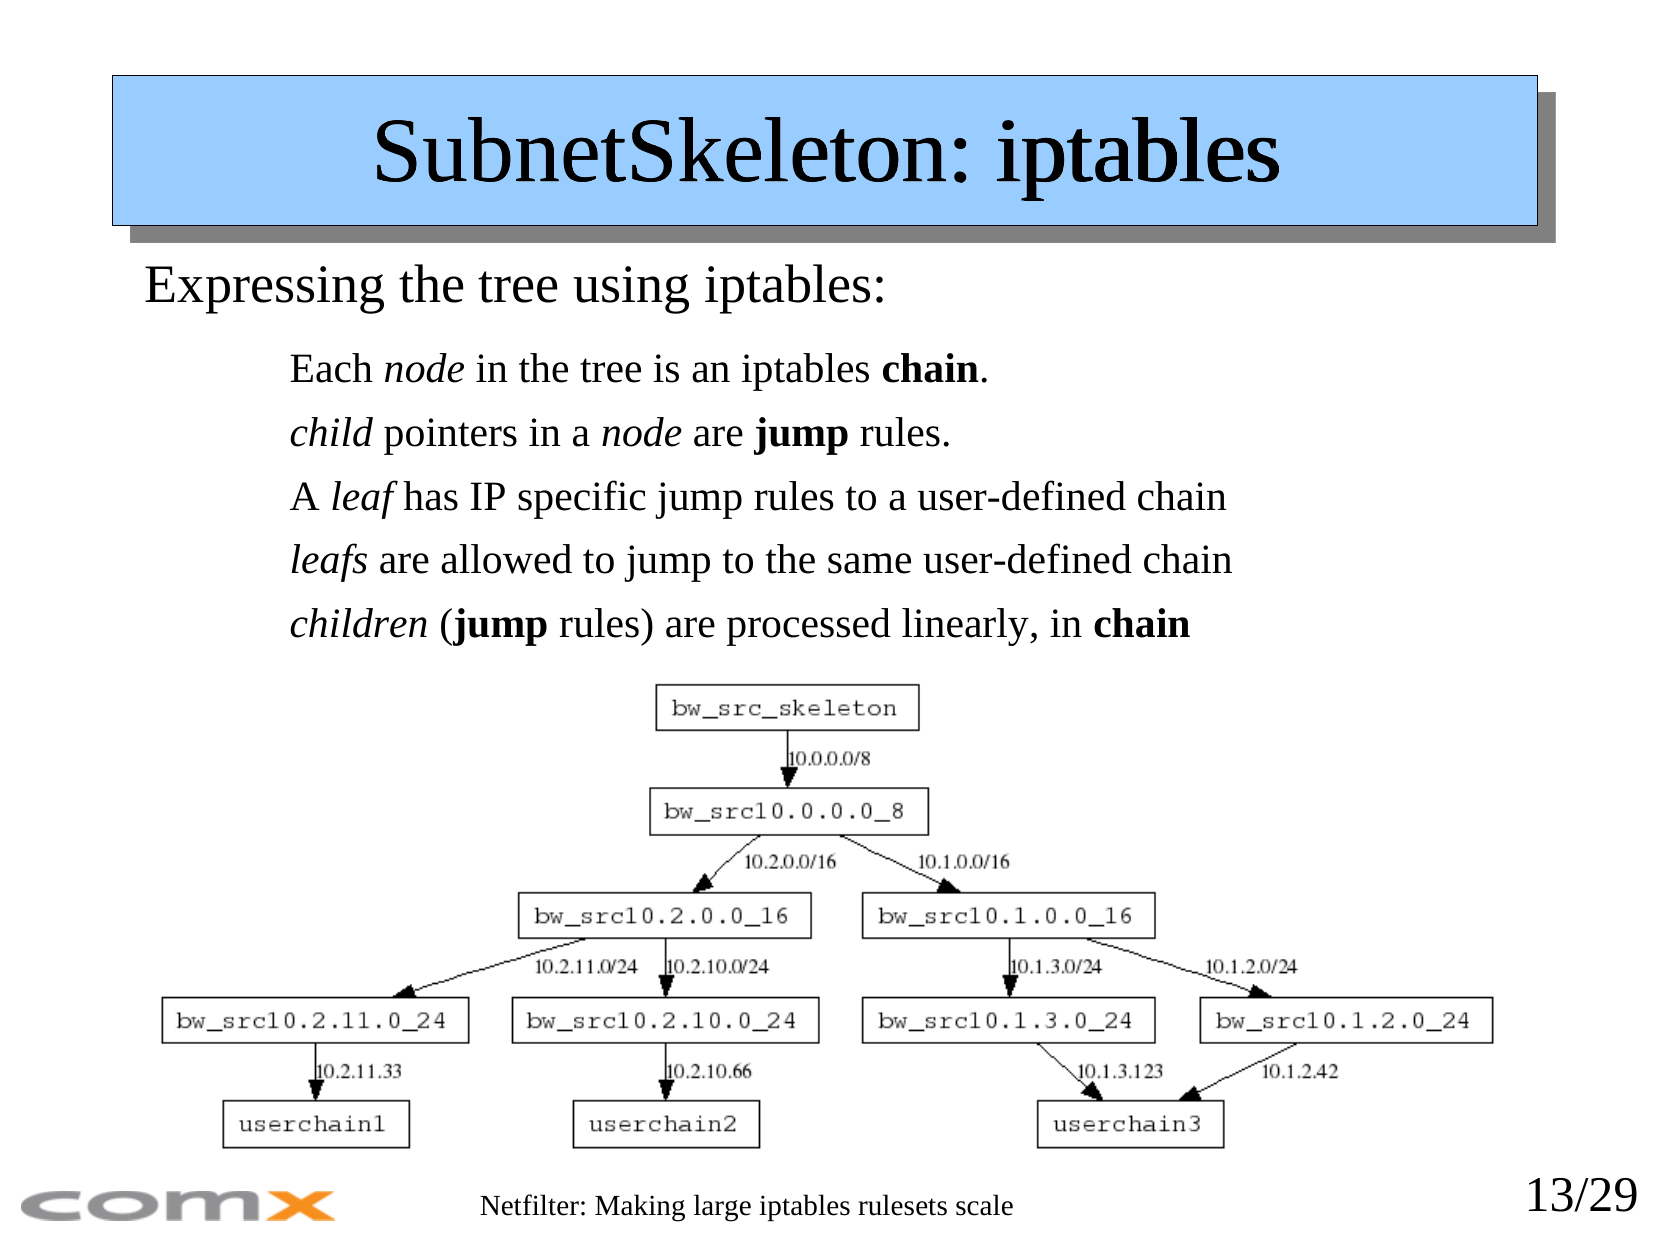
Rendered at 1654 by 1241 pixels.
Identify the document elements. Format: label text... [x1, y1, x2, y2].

title SubnetSkeleton: iptables [116, 90, 1538, 211]
picture [154, 675, 1500, 1156]
list Expressing the tree using iptables: Each node in the tree is an iptables chain. child pointers in a node are jump rules. A leaf has IP specific jump rules to a user-defined chain leafs are allowed to jump to the same user-defined chain children (jump rules) are processed linearly, in chain [112, 250, 1538, 1084]
picture [21, 1191, 335, 1221]
